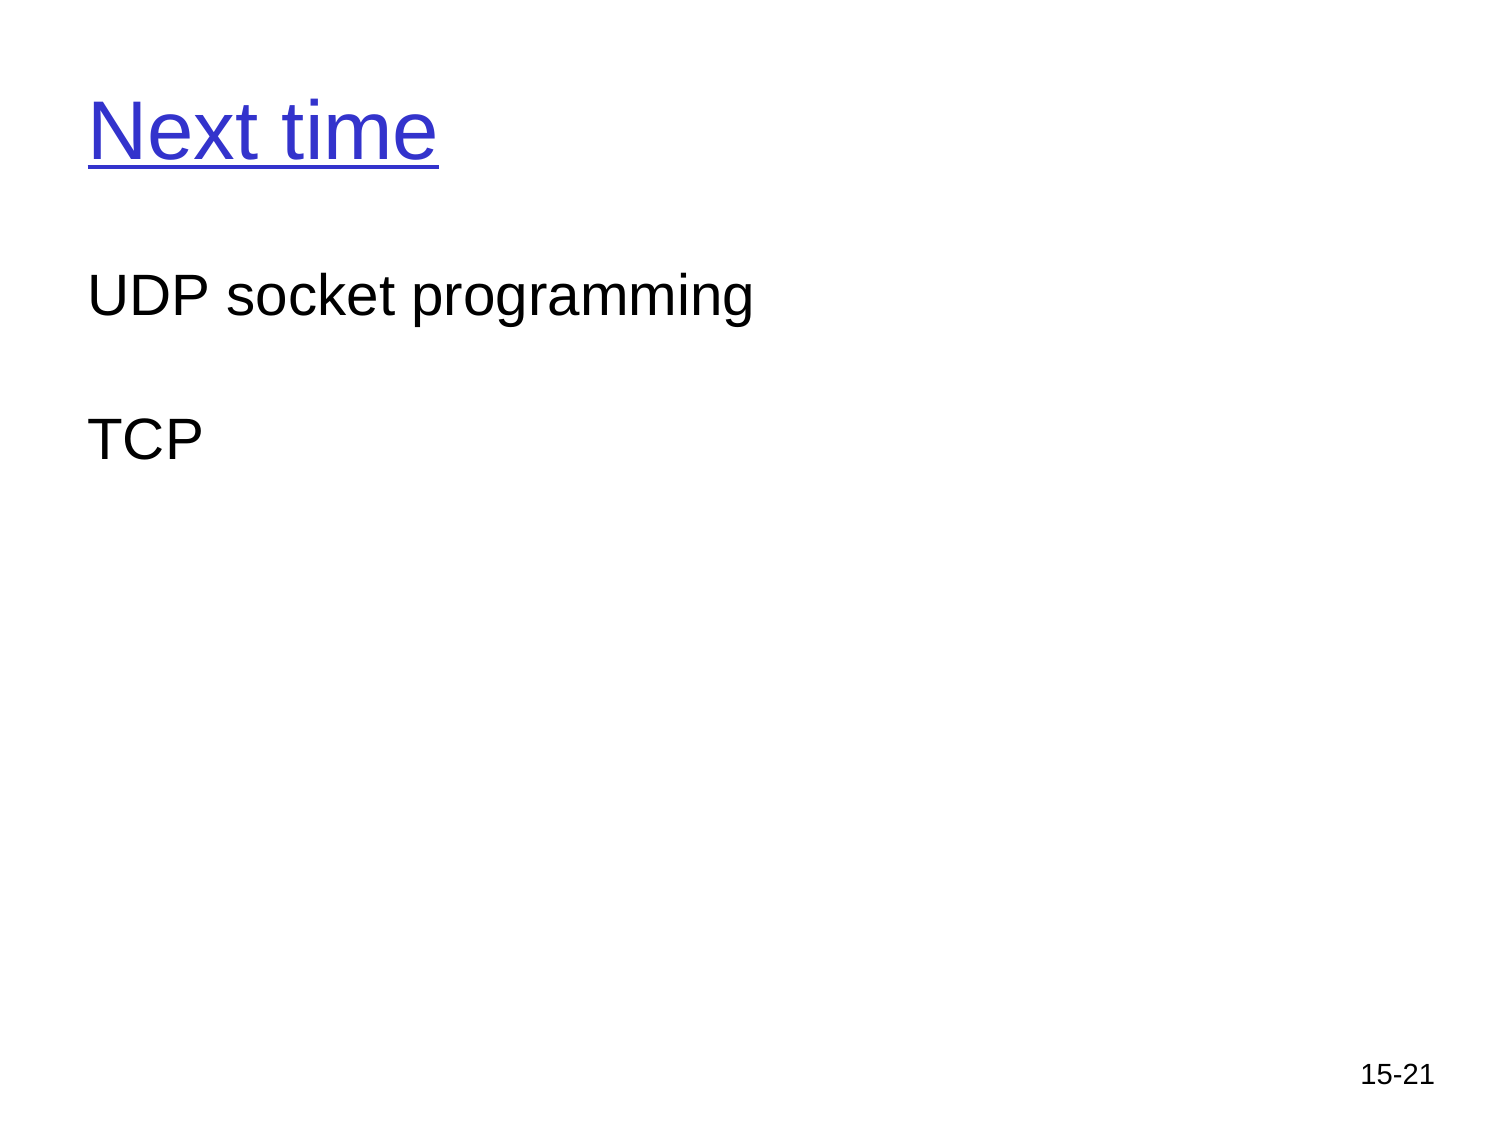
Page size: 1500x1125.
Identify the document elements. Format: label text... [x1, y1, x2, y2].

title Next time [87, 23, 1363, 239]
list UDP socket programming TCP [87, 262, 1363, 1026]
